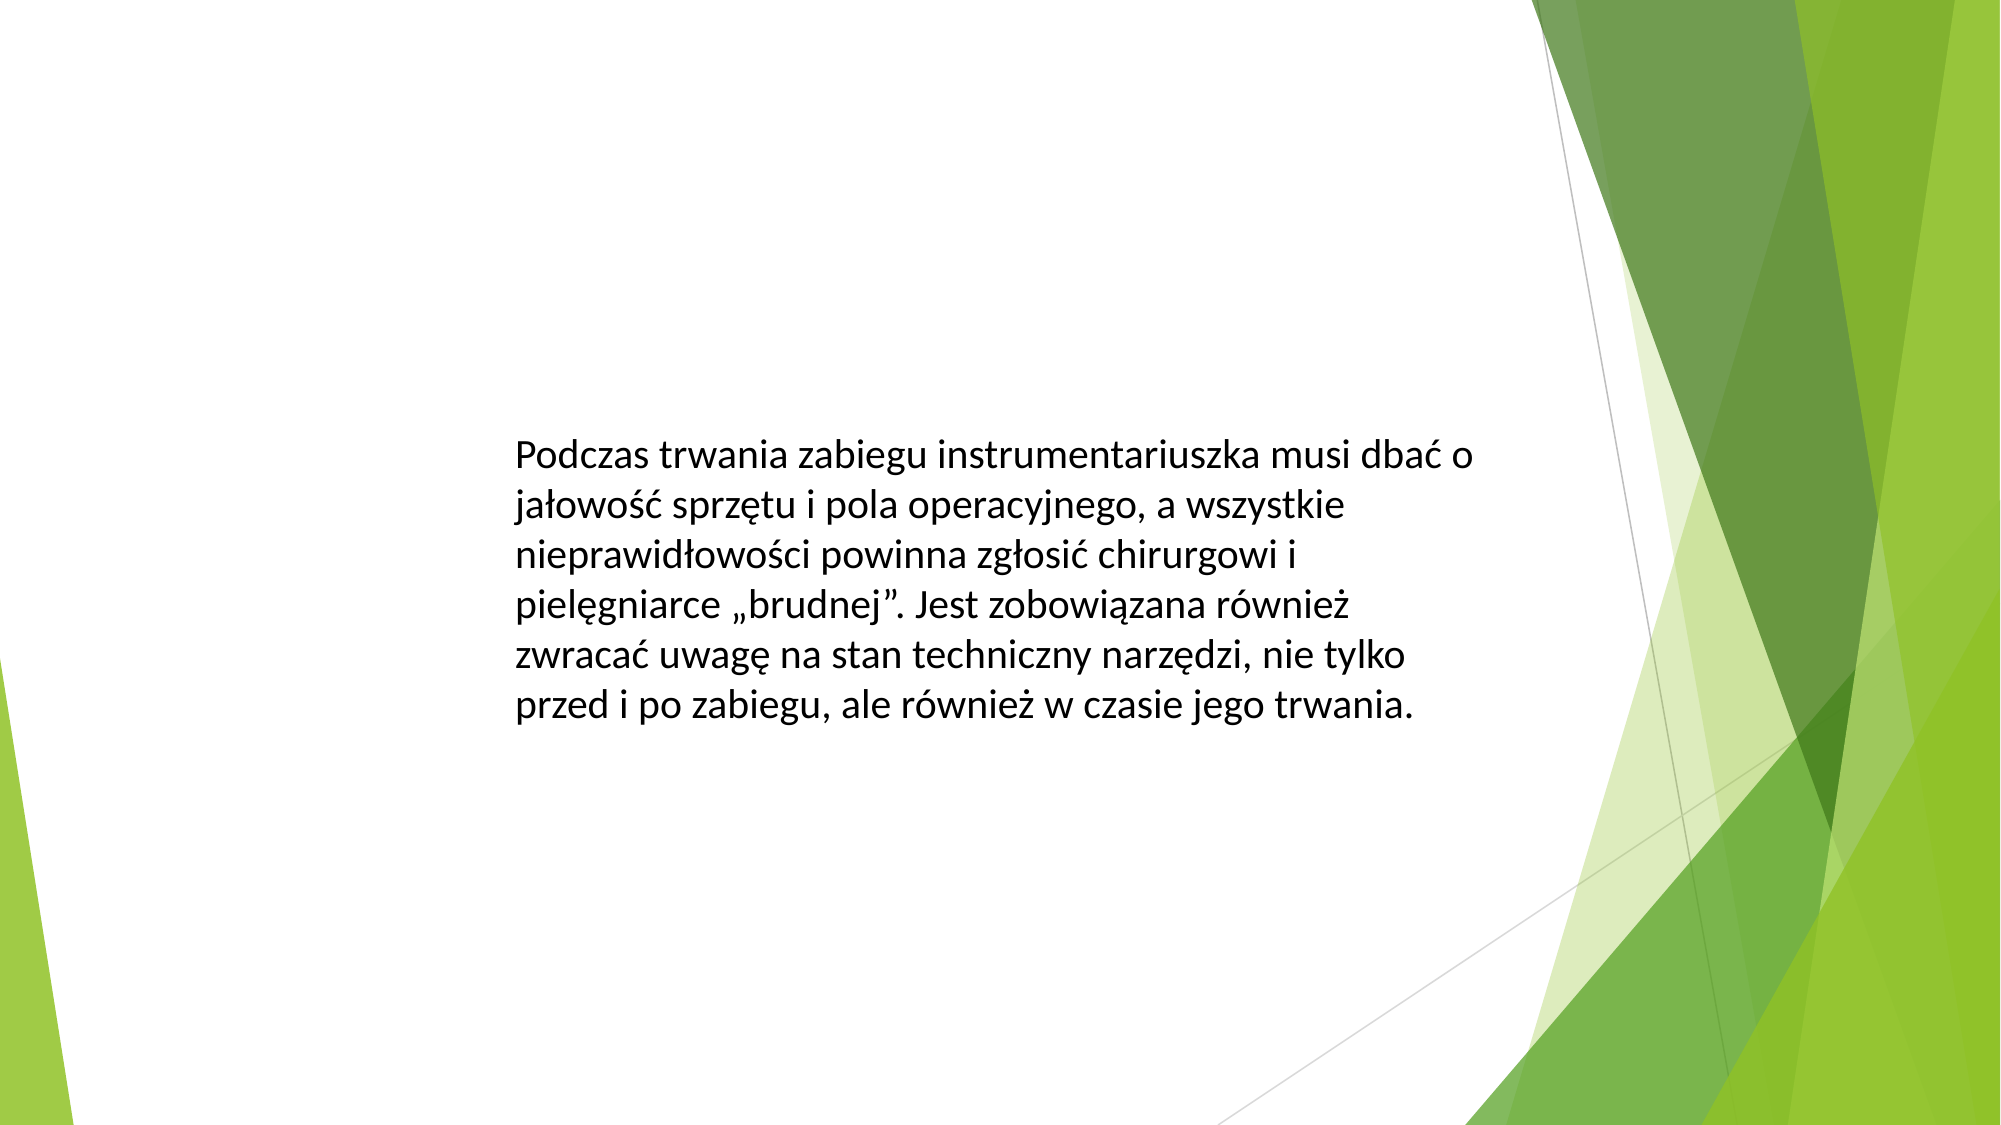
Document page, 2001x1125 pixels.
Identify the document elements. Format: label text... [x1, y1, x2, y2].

text_box Podczas trwania zabiegu instrumentariuszka musi dbać o jałowość sprzętu i pola operacyjnego, a wszystkie nieprawidłowości powinna zgłosić chirurgowi i pielęgniarce „brudnej”. Jest zobowiązana również zwracać uwagę na stan techniczny narzędzi, nie tylko przed i po zabiegu, ale również w czasie jego trwania. [500, 418, 1501, 738]
